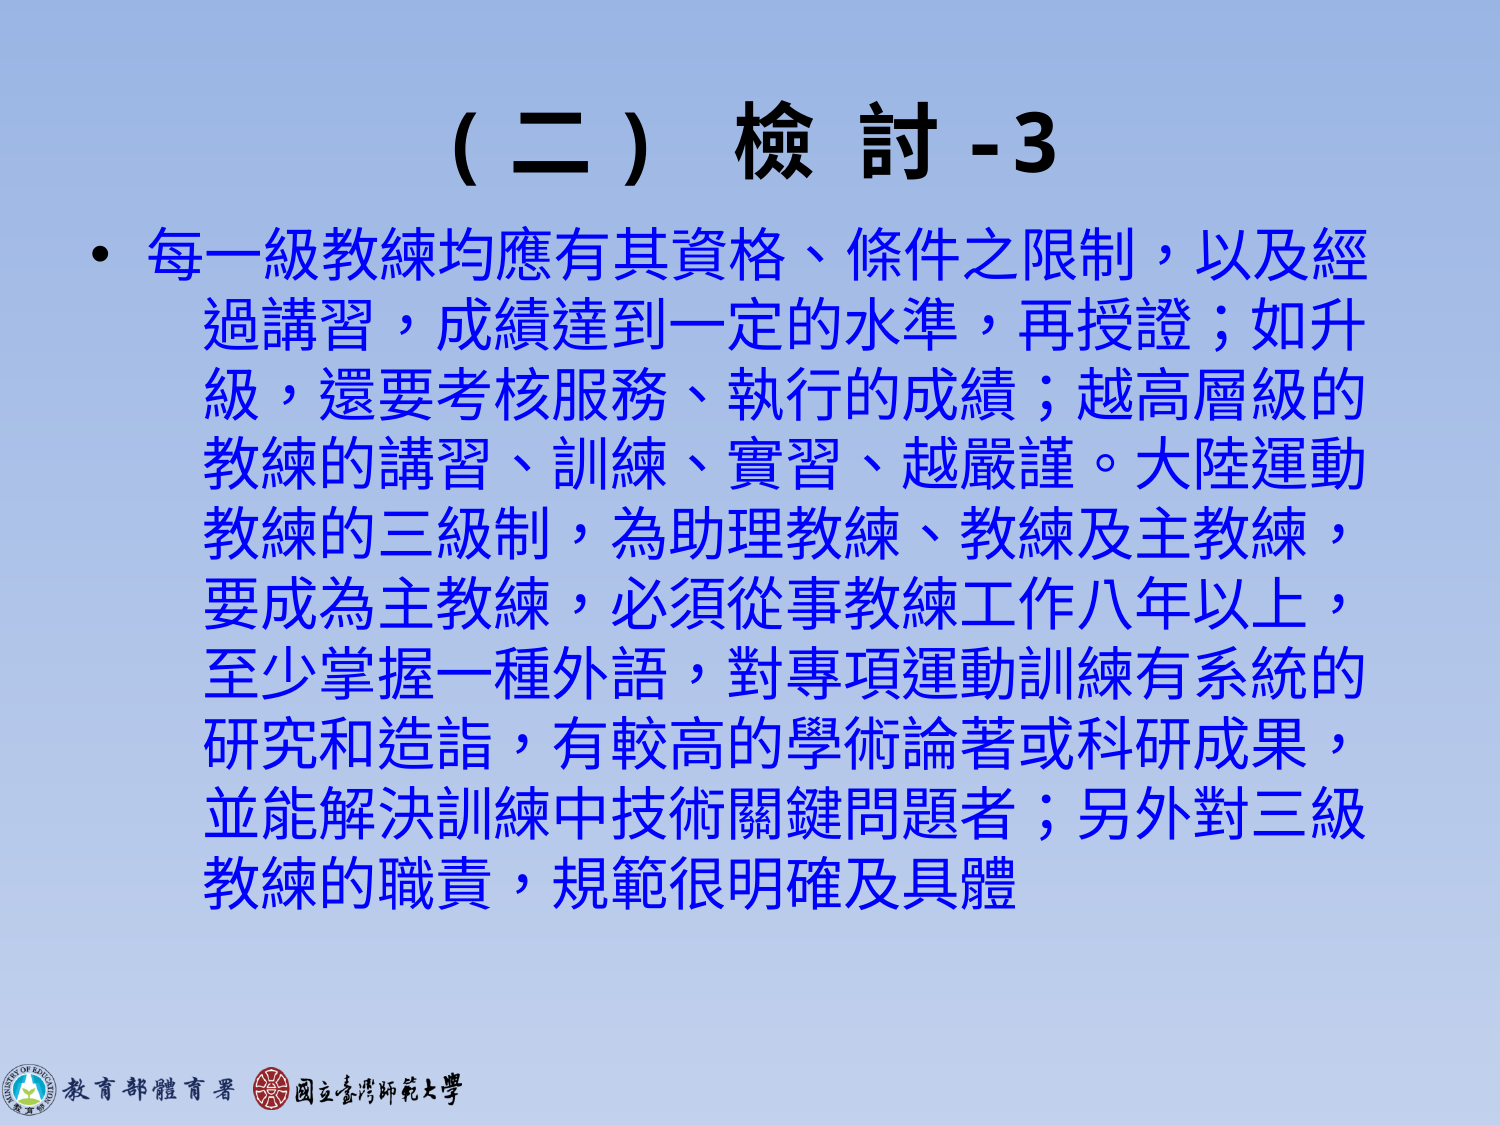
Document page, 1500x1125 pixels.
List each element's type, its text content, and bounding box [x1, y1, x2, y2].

list 每一級教練均應有其資格、條件之限制，以及經過講習，成績達到一定的水準，再授證；如升級，還要考核服務、執行的成績；越高層級的教練的講習、訓練、實習、越嚴謹。大陸運動教練的三級制，為助理教練、教練及主教練，要成為主教練，必須從事教練工作八年以上，至少掌握一種外語，對專項運動訓練有系統的研究和造詣，有較高的學術論著或科研成果，並能解決訓練中技術關鍵問題者；另外對三級教練的職責，規範很明確及具體 [75, 210, 1426, 954]
title (二) 檢 討-3 [75, 45, 1426, 210]
